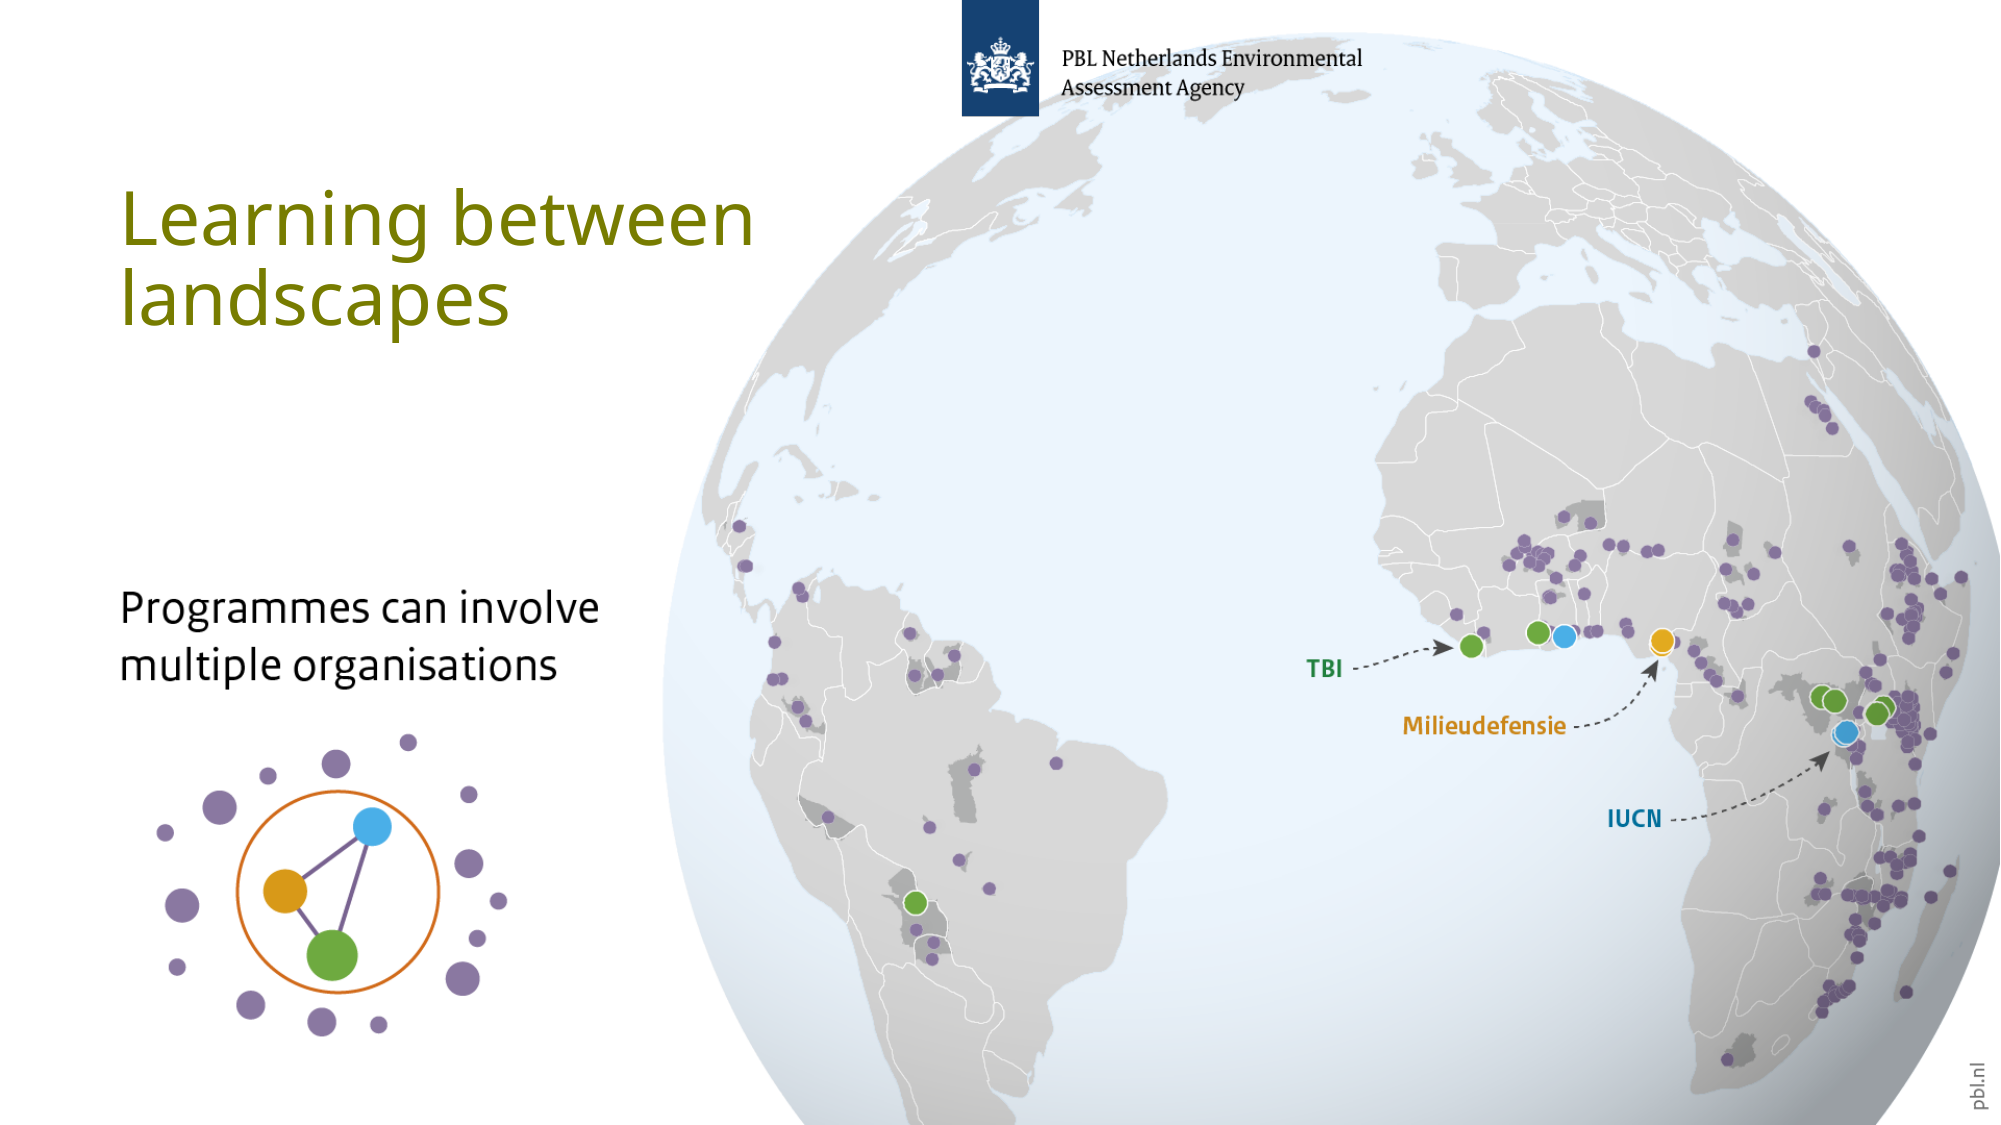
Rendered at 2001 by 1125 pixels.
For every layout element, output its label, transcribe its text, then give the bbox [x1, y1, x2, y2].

picture [0, 0, 2000, 1125]
title Learning between landscapes [104, 175, 1897, 476]
